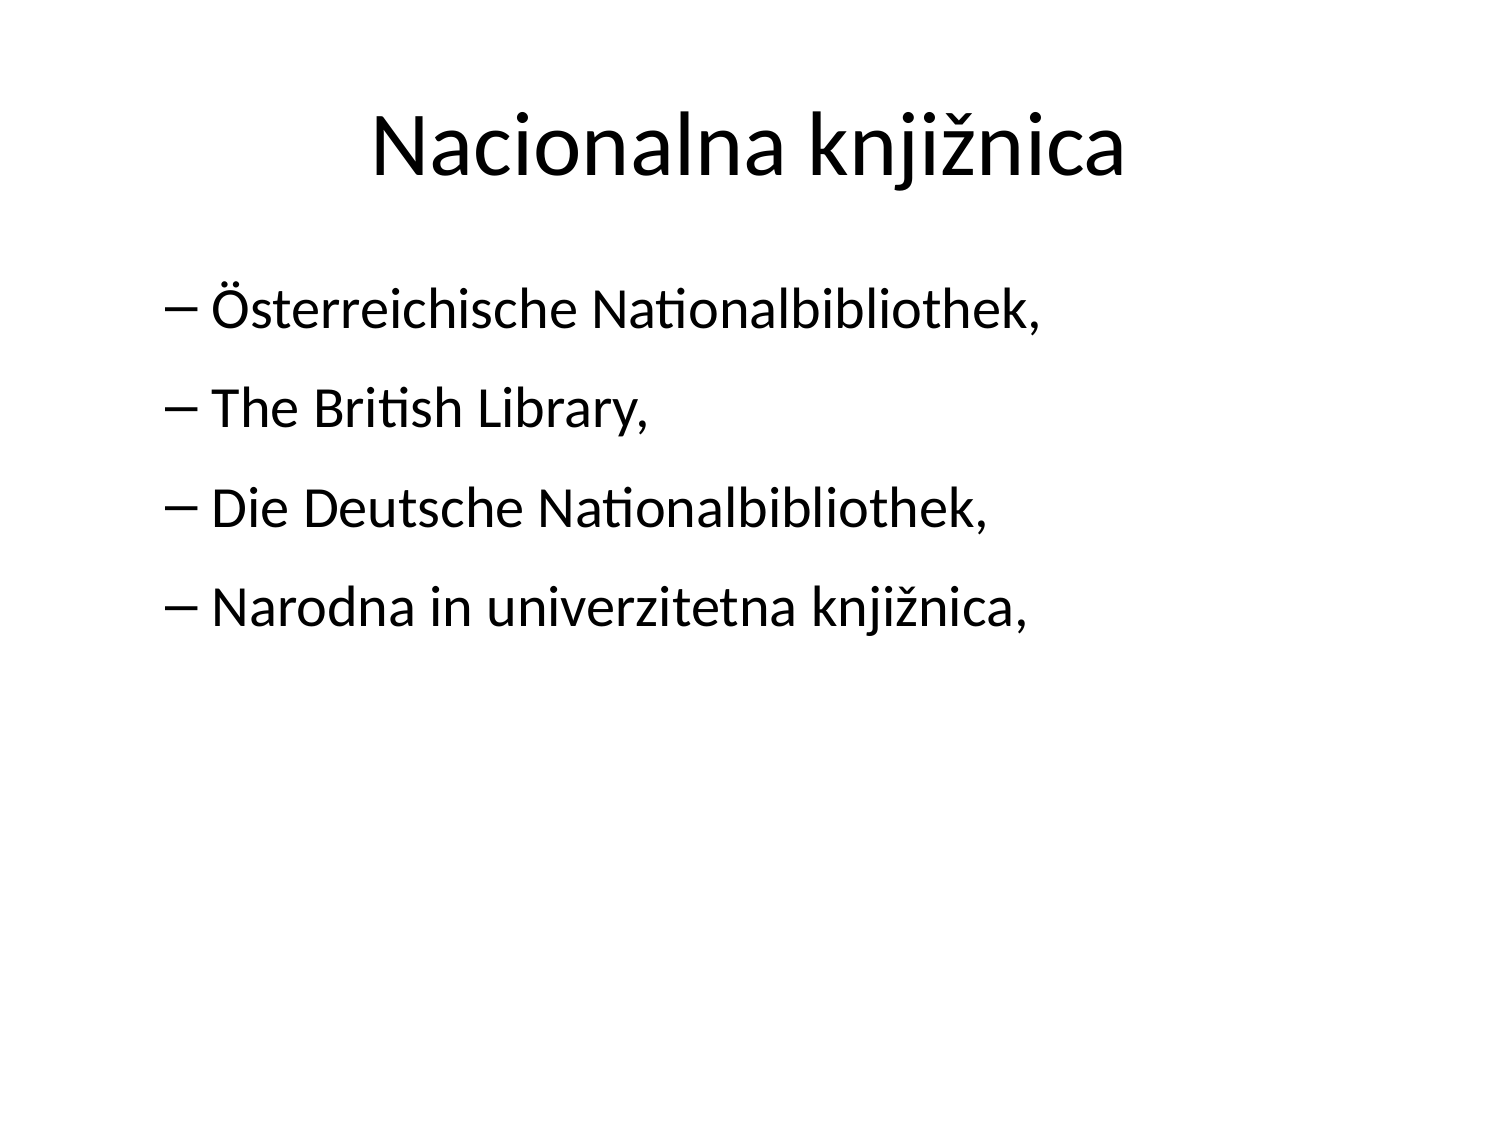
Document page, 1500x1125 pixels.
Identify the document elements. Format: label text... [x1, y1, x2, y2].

title Nacionalna knjižnica [75, 45, 1425, 233]
list Österreichische Nationalbibliothek, The British Library, Die Deutsche Nationalbibliothek, Narodna in univerzitetna knjižnica, [75, 262, 1425, 1005]
